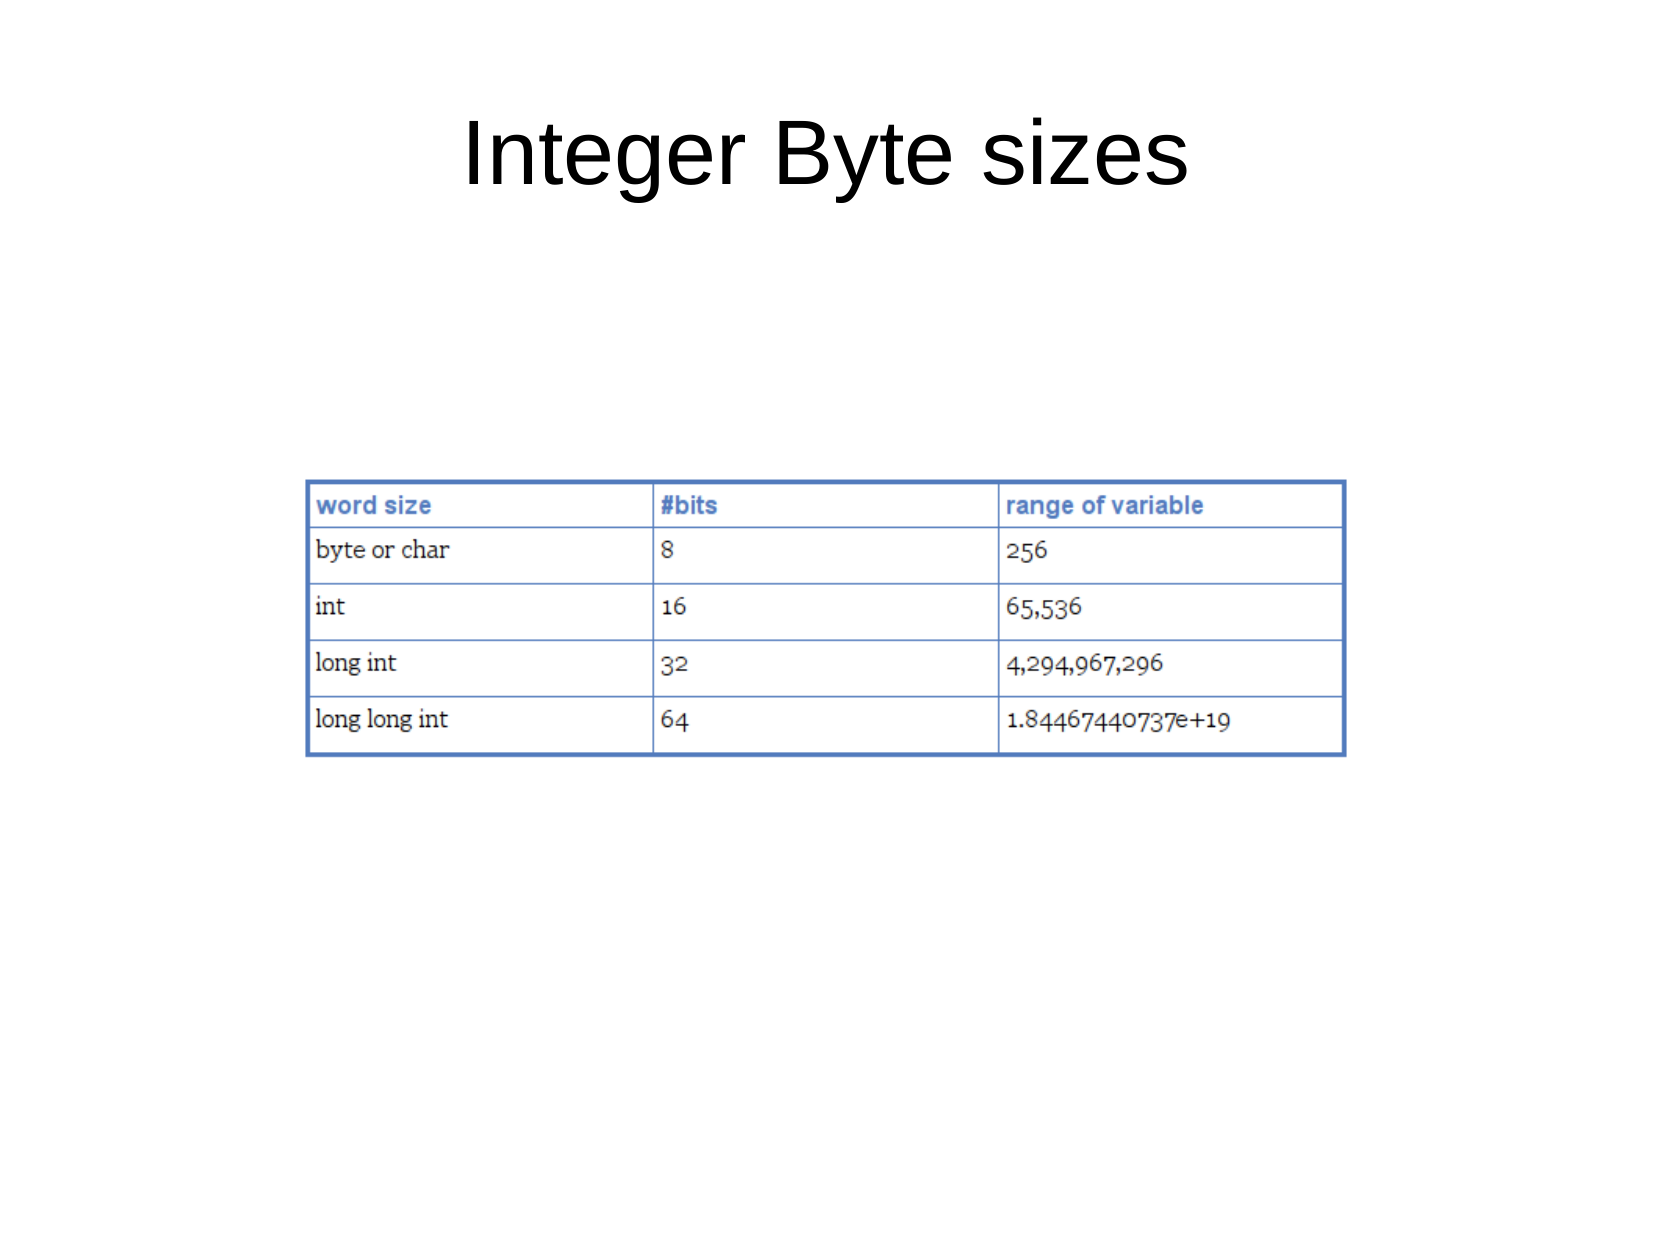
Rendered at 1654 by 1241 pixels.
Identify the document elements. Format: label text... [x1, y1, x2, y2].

picture [301, 472, 1350, 762]
title Integer Byte sizes [82, 49, 1571, 257]
